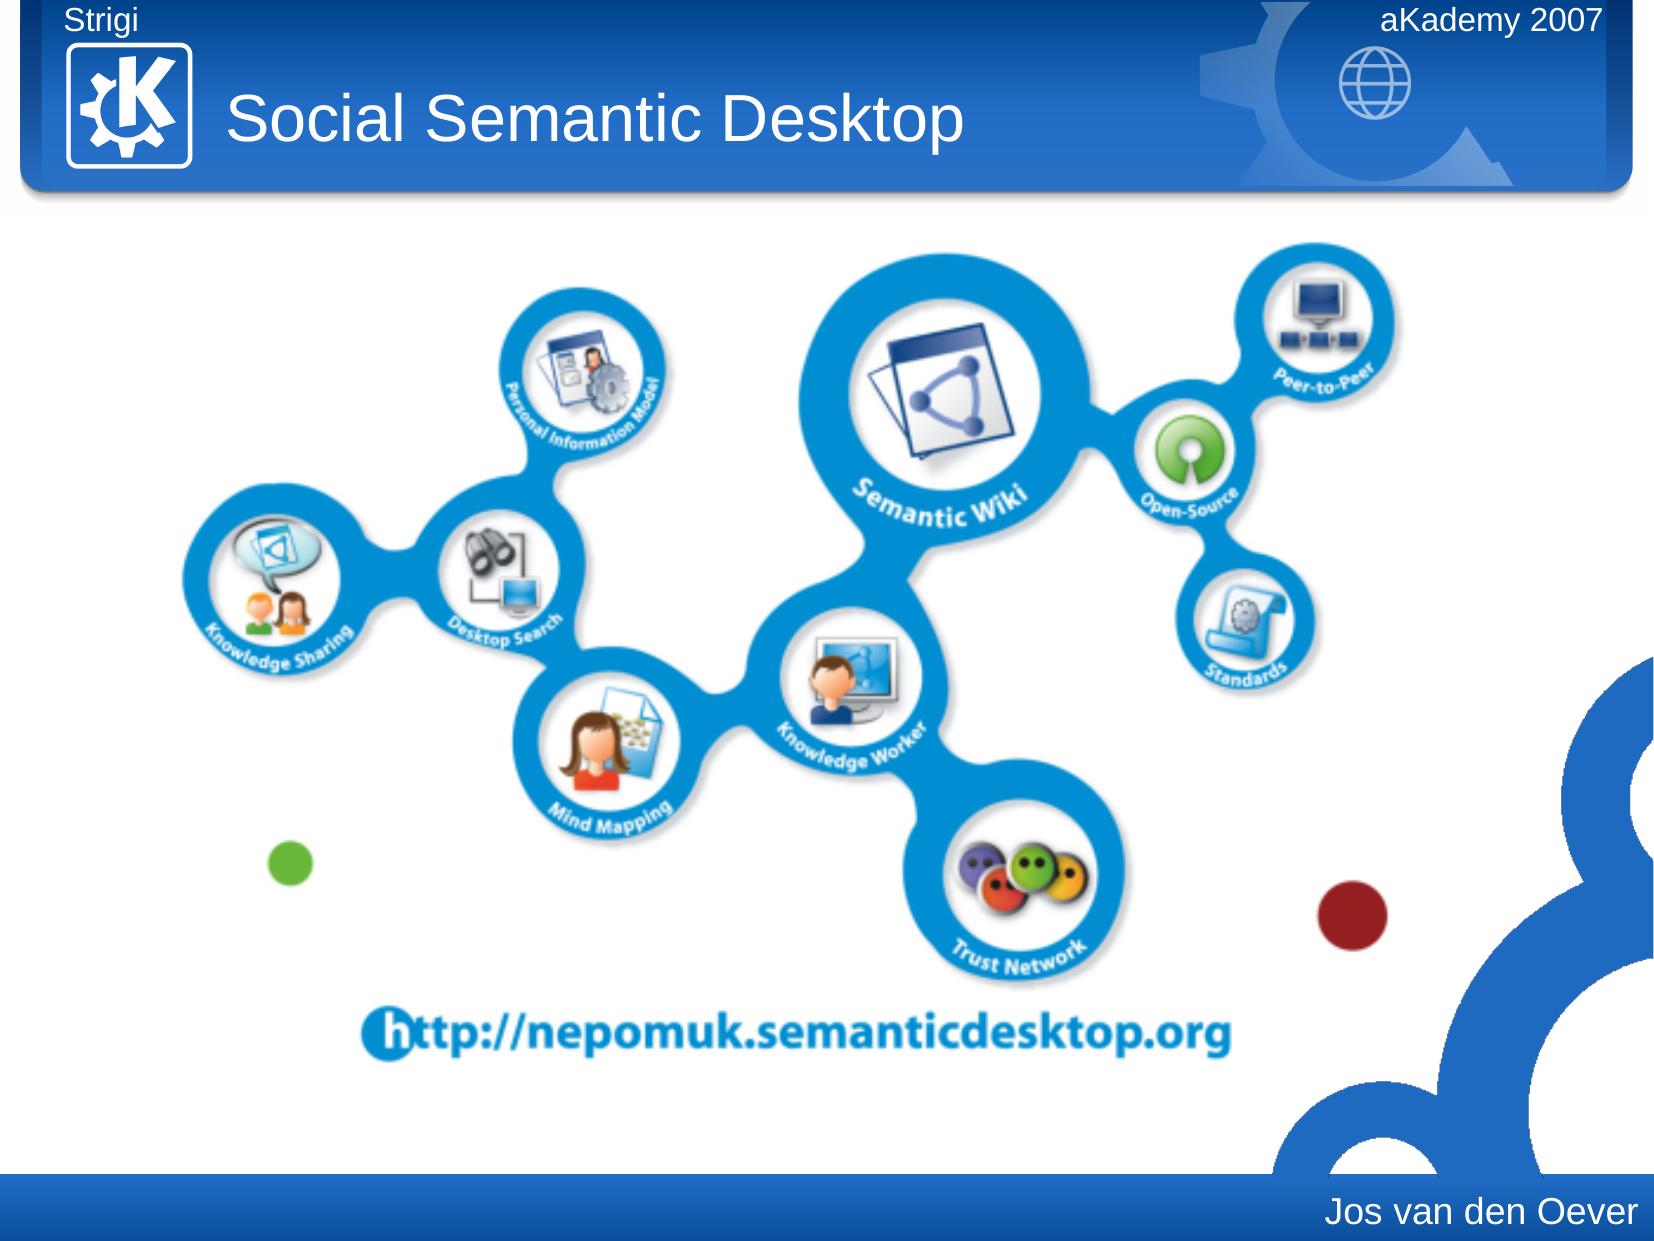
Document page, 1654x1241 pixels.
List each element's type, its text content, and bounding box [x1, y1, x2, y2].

title Social Semantic Desktop [225, 56, 1571, 181]
picture [100, 236, 1654, 1179]
picture [0, 0, 1652, 216]
